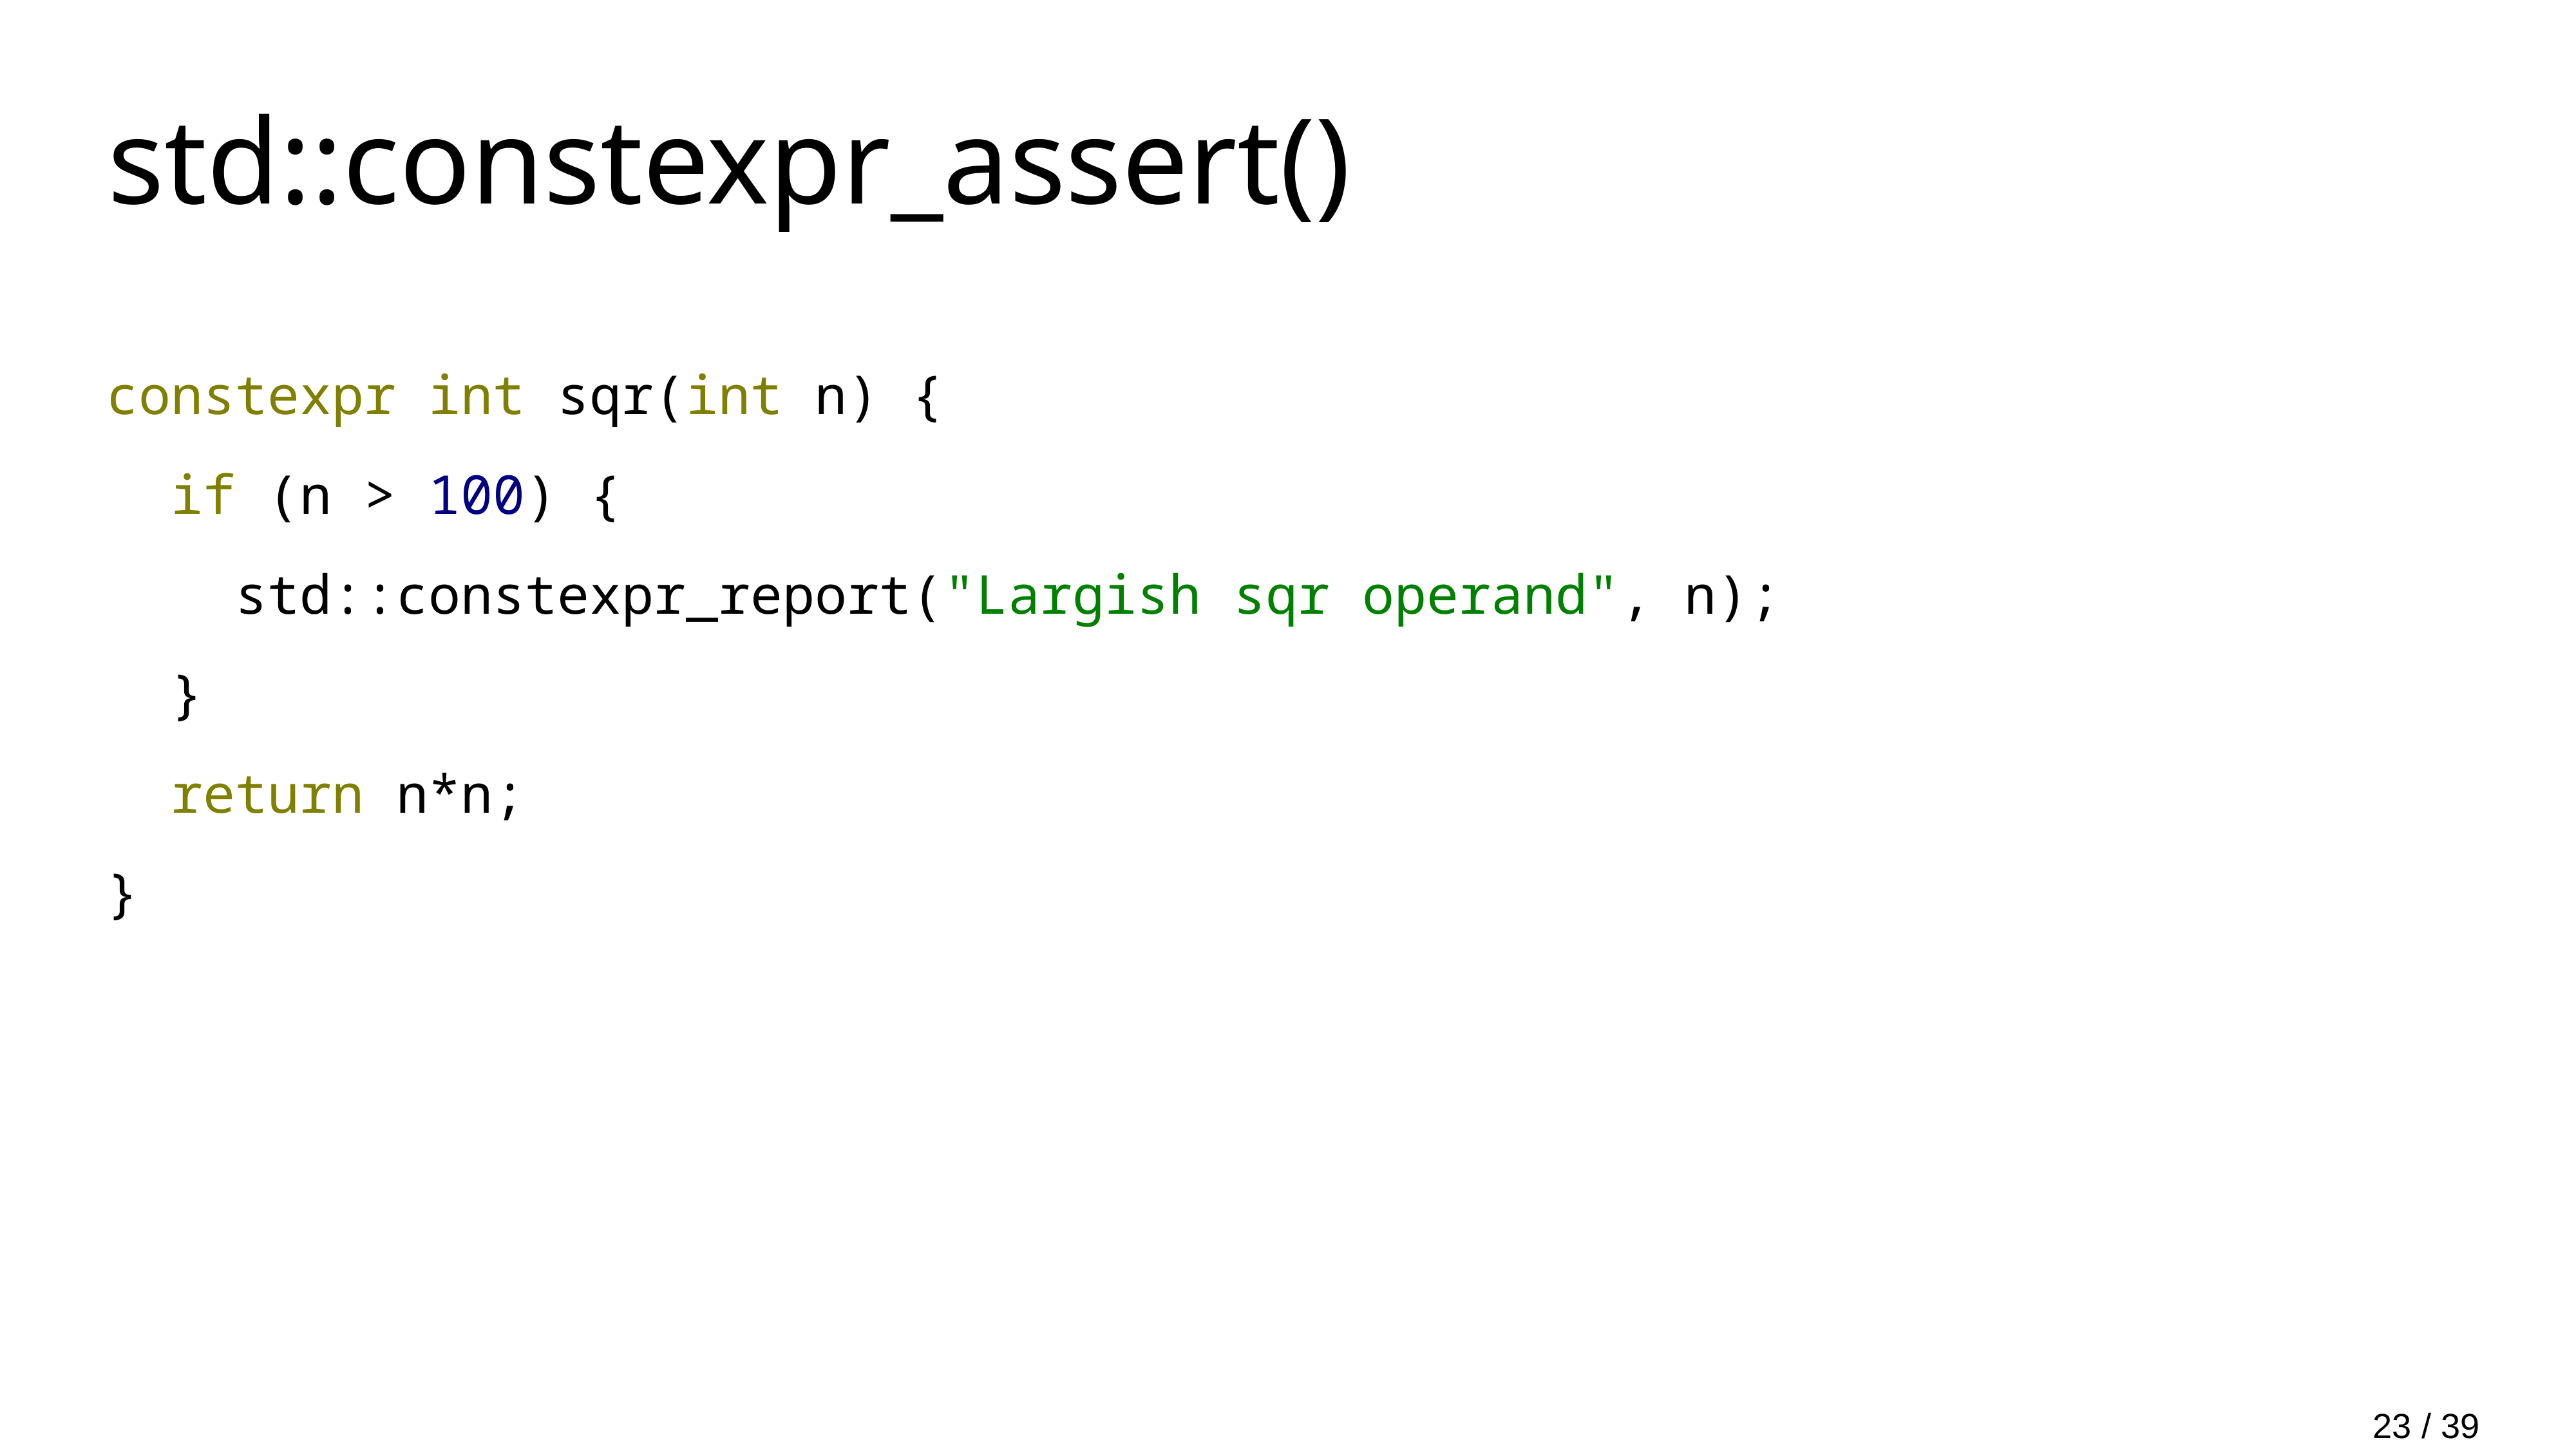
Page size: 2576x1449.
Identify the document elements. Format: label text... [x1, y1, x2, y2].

list constexpr int sqr(int n) { if (n > 100) { std::constexpr_report("Largish sqr operand", n); } return n*n; } [0, 295, 2576, 1449]
title std::constexpr_assert() [108, 80, 2468, 242]
text_box <number> / 39 [2363, 1402, 2576, 1449]
